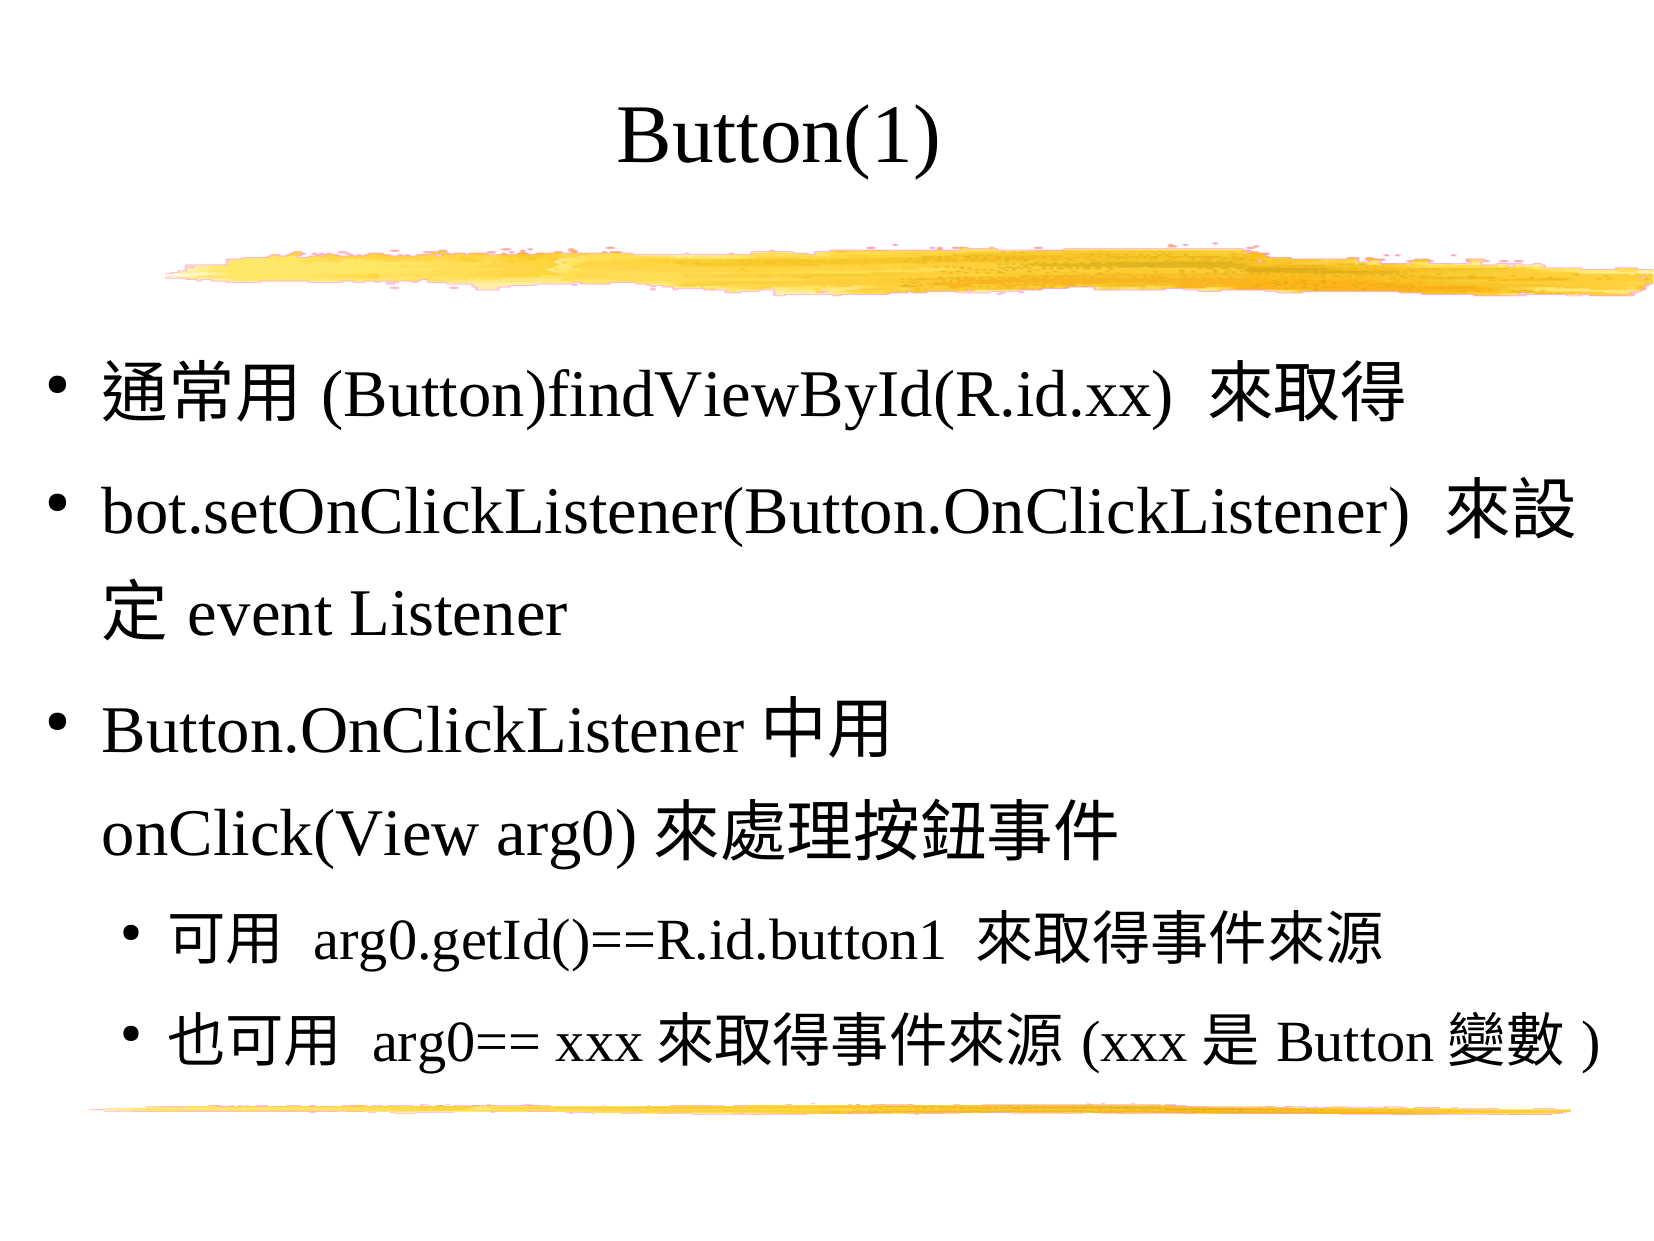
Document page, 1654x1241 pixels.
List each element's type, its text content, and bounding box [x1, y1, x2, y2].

picture [165, 237, 1654, 308]
picture [82, 1102, 1571, 1117]
list 通常用(Button)findViewById(R.id.xx) 來取得 bot.setOnClickListener(Button.OnClickListener) 來設定event Listener Button.OnClickListener中用 onClick(View arg0)來處理按鈕事件 可用 arg0.getId()==R.id.button1 來取得事件來源 也可用 arg0== xxx來取得事件來源(xxx是Button變數) [45, 332, 1607, 1089]
title Button(1) [76, 28, 1482, 235]
